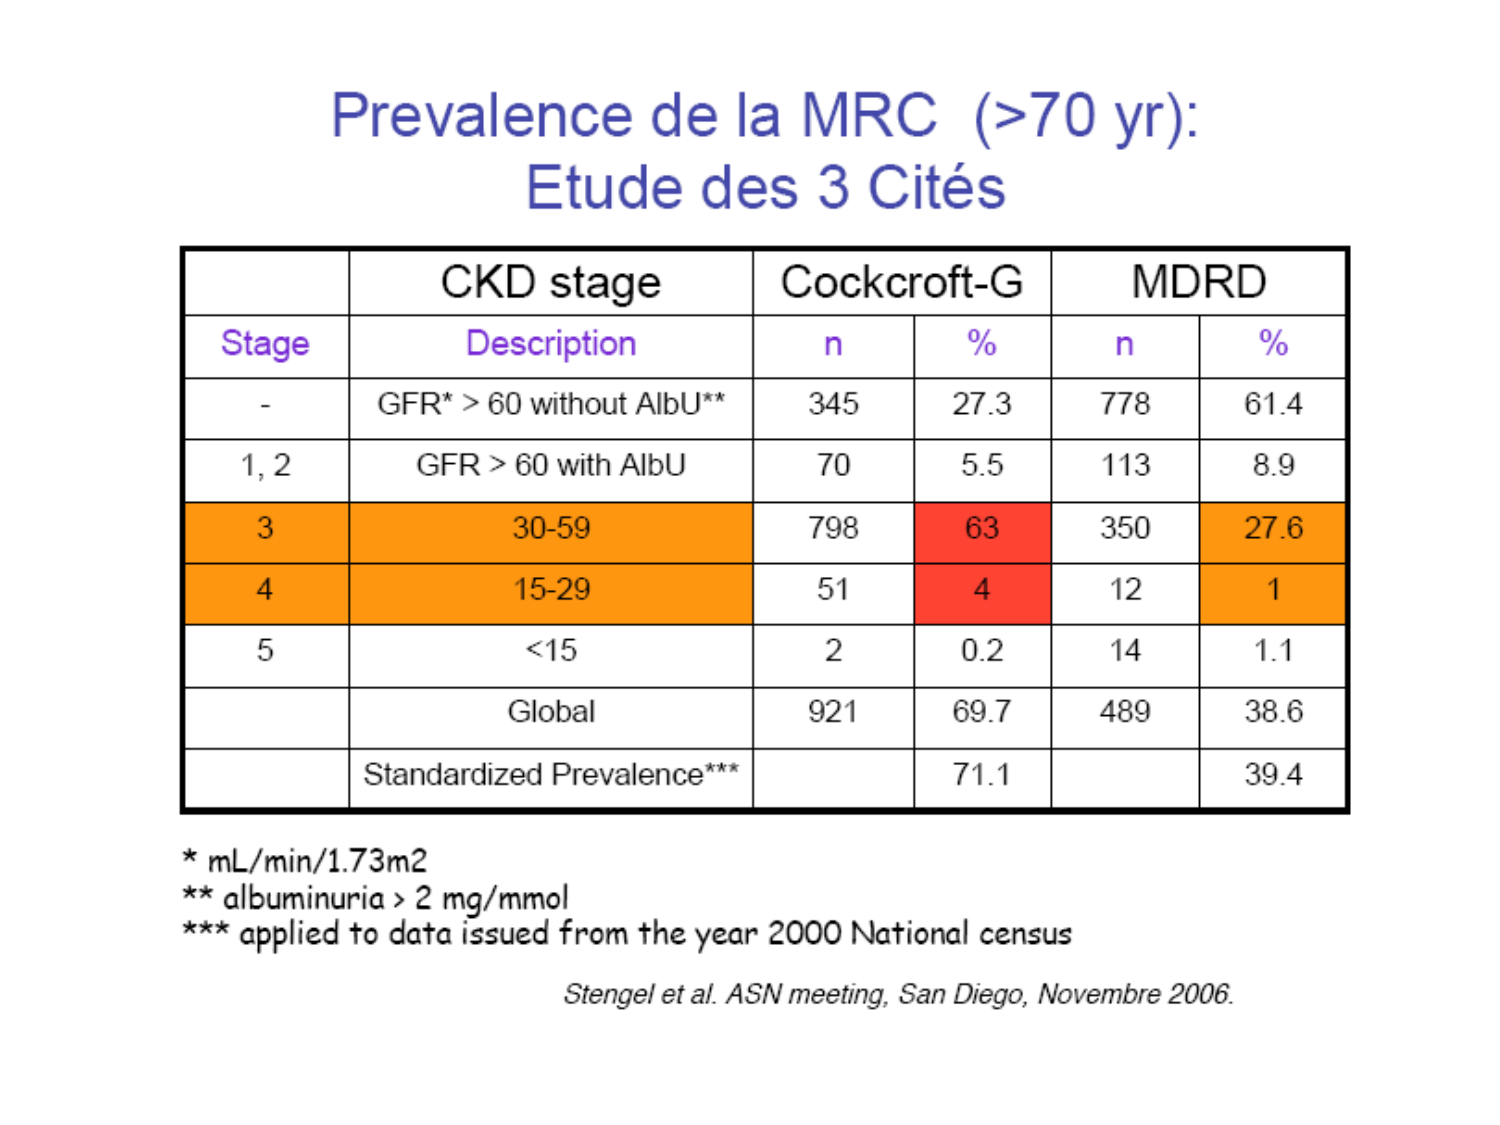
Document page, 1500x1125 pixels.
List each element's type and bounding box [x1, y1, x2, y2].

picture [82, 22, 1438, 1043]
